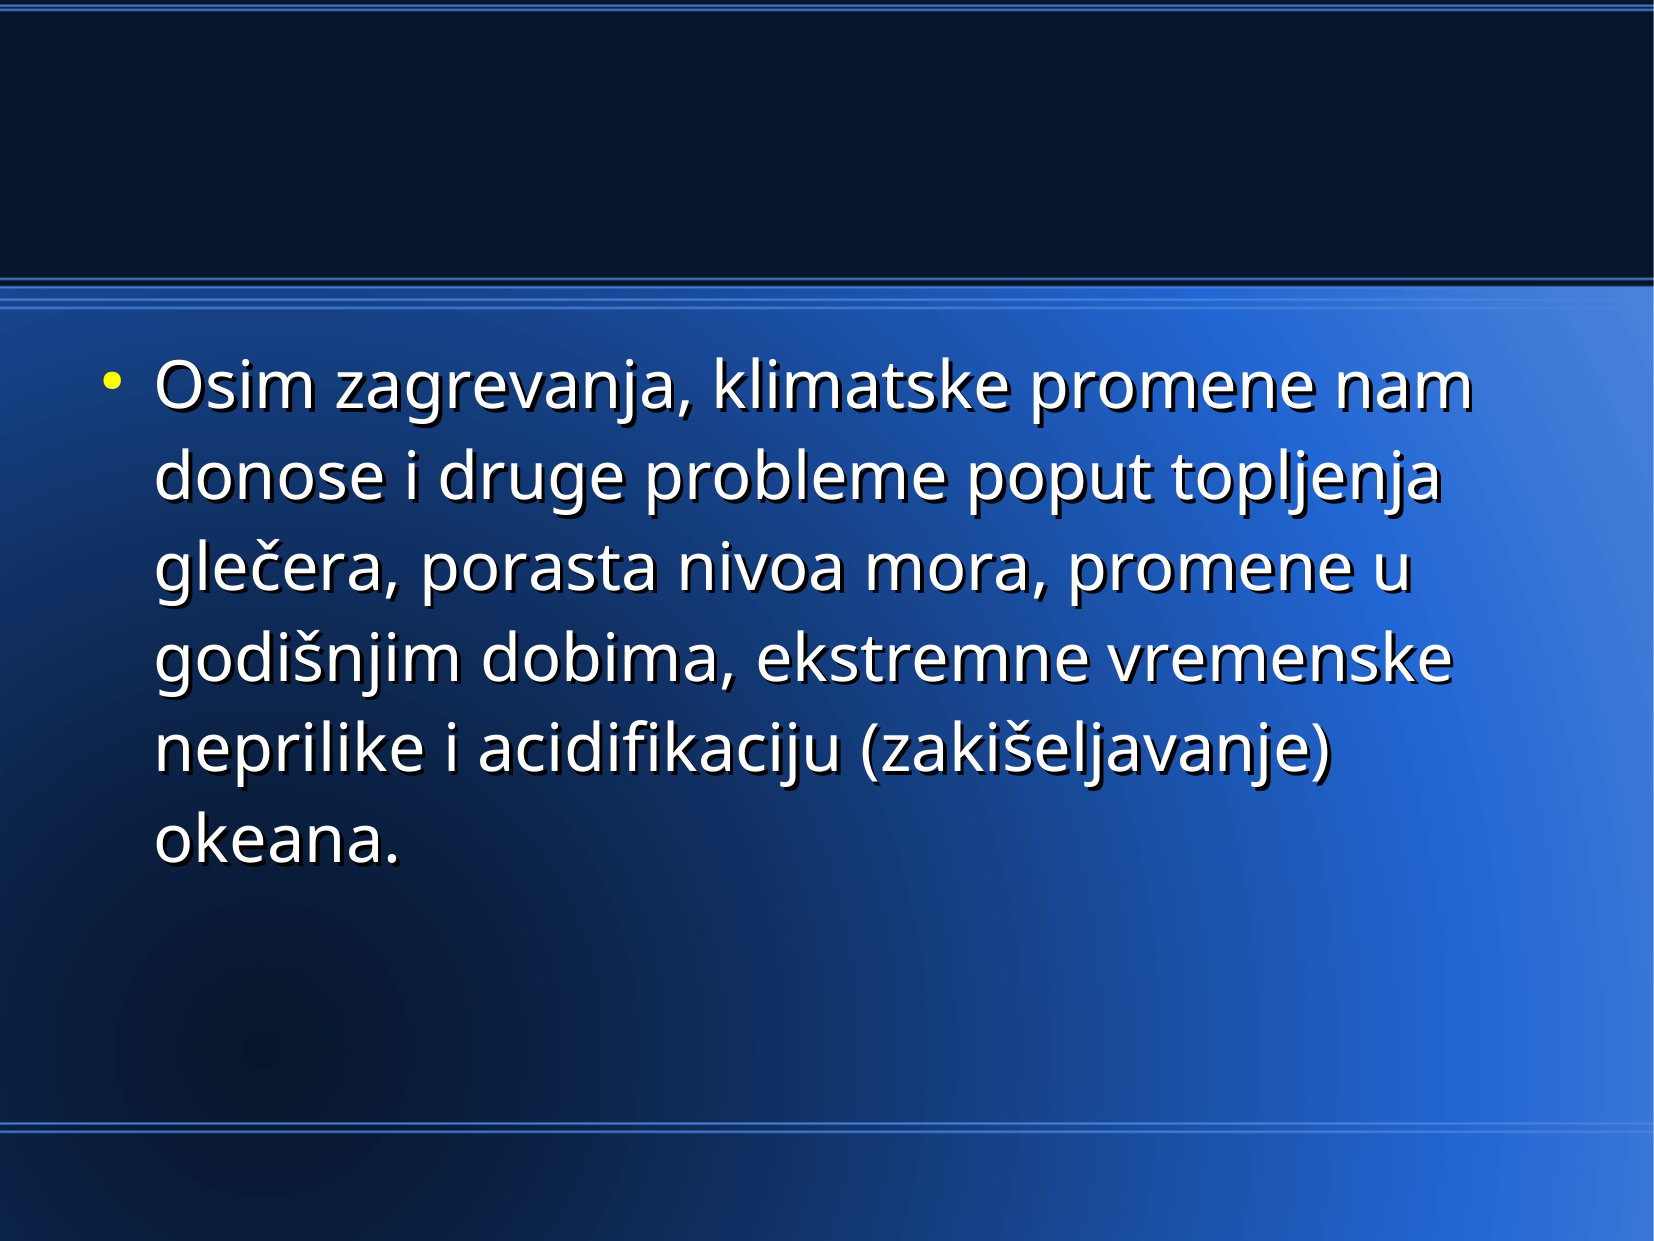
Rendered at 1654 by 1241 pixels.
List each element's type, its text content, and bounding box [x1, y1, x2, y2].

list Osim zagrevanja, klimatske promene nam donose i druge probleme poput topljenja glečera, porasta nivoa mora, promene u godišnjim dobima, ekstremne vremenske neprilike i acidifikaciju (zakišeljavanje) okeana. [82, 337, 1571, 1052]
picture [0, 0, 1654, 1241]
